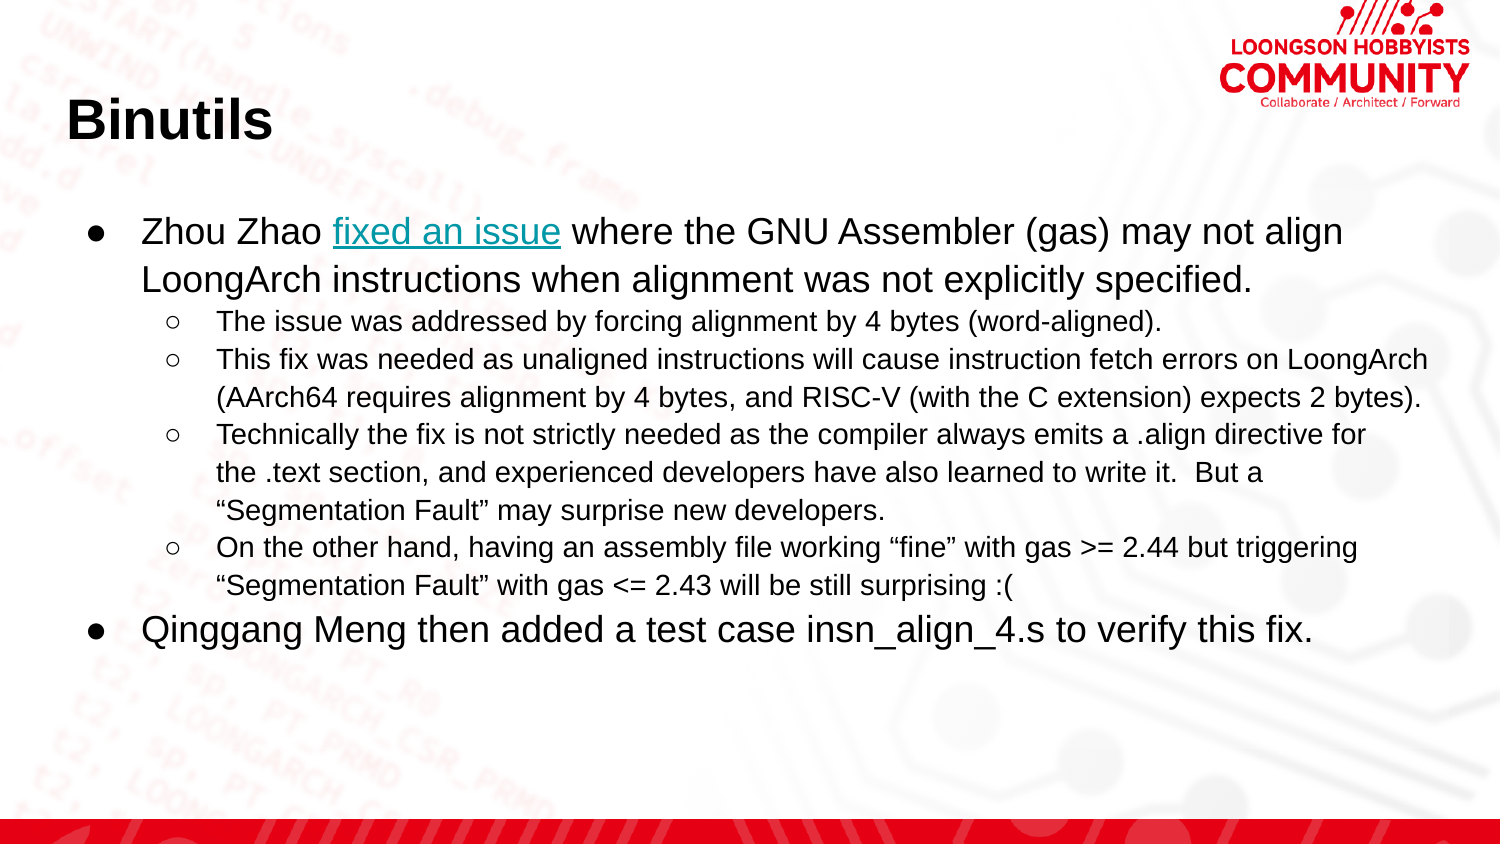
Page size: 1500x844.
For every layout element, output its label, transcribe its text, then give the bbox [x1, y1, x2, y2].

title Binutils [51, 72, 1449, 167]
list Zhou Zhao fixed an issue where the GNU Assembler (gas) may not align LoongArch instructions when alignment was not explicitly specified. The issue was addressed by forcing alignment by 4 bytes (word-aligned). This fix was needed as unaligned instructions will cause instruction fetch errors on LoongArch (AArch64 requires alignment by 4 bytes, and RISC-V (with the C extension) expects 2 bytes). Technically the fix is not strictly needed as the compiler always emits a .align directive for the .text section, and experienced developers have also learned to write it. But a “Segmentation Fault” may surprise new developers. On the other hand, having an assembly file working “fine” with gas >= 2.44 but triggering “Segmentation Fault” with gas <= 2.43 will be still surprising :( Qinggang Meng then added a test case insn_align_4.s to verify this fix. [51, 189, 1449, 750]
picture [0, 0, 1500, 844]
